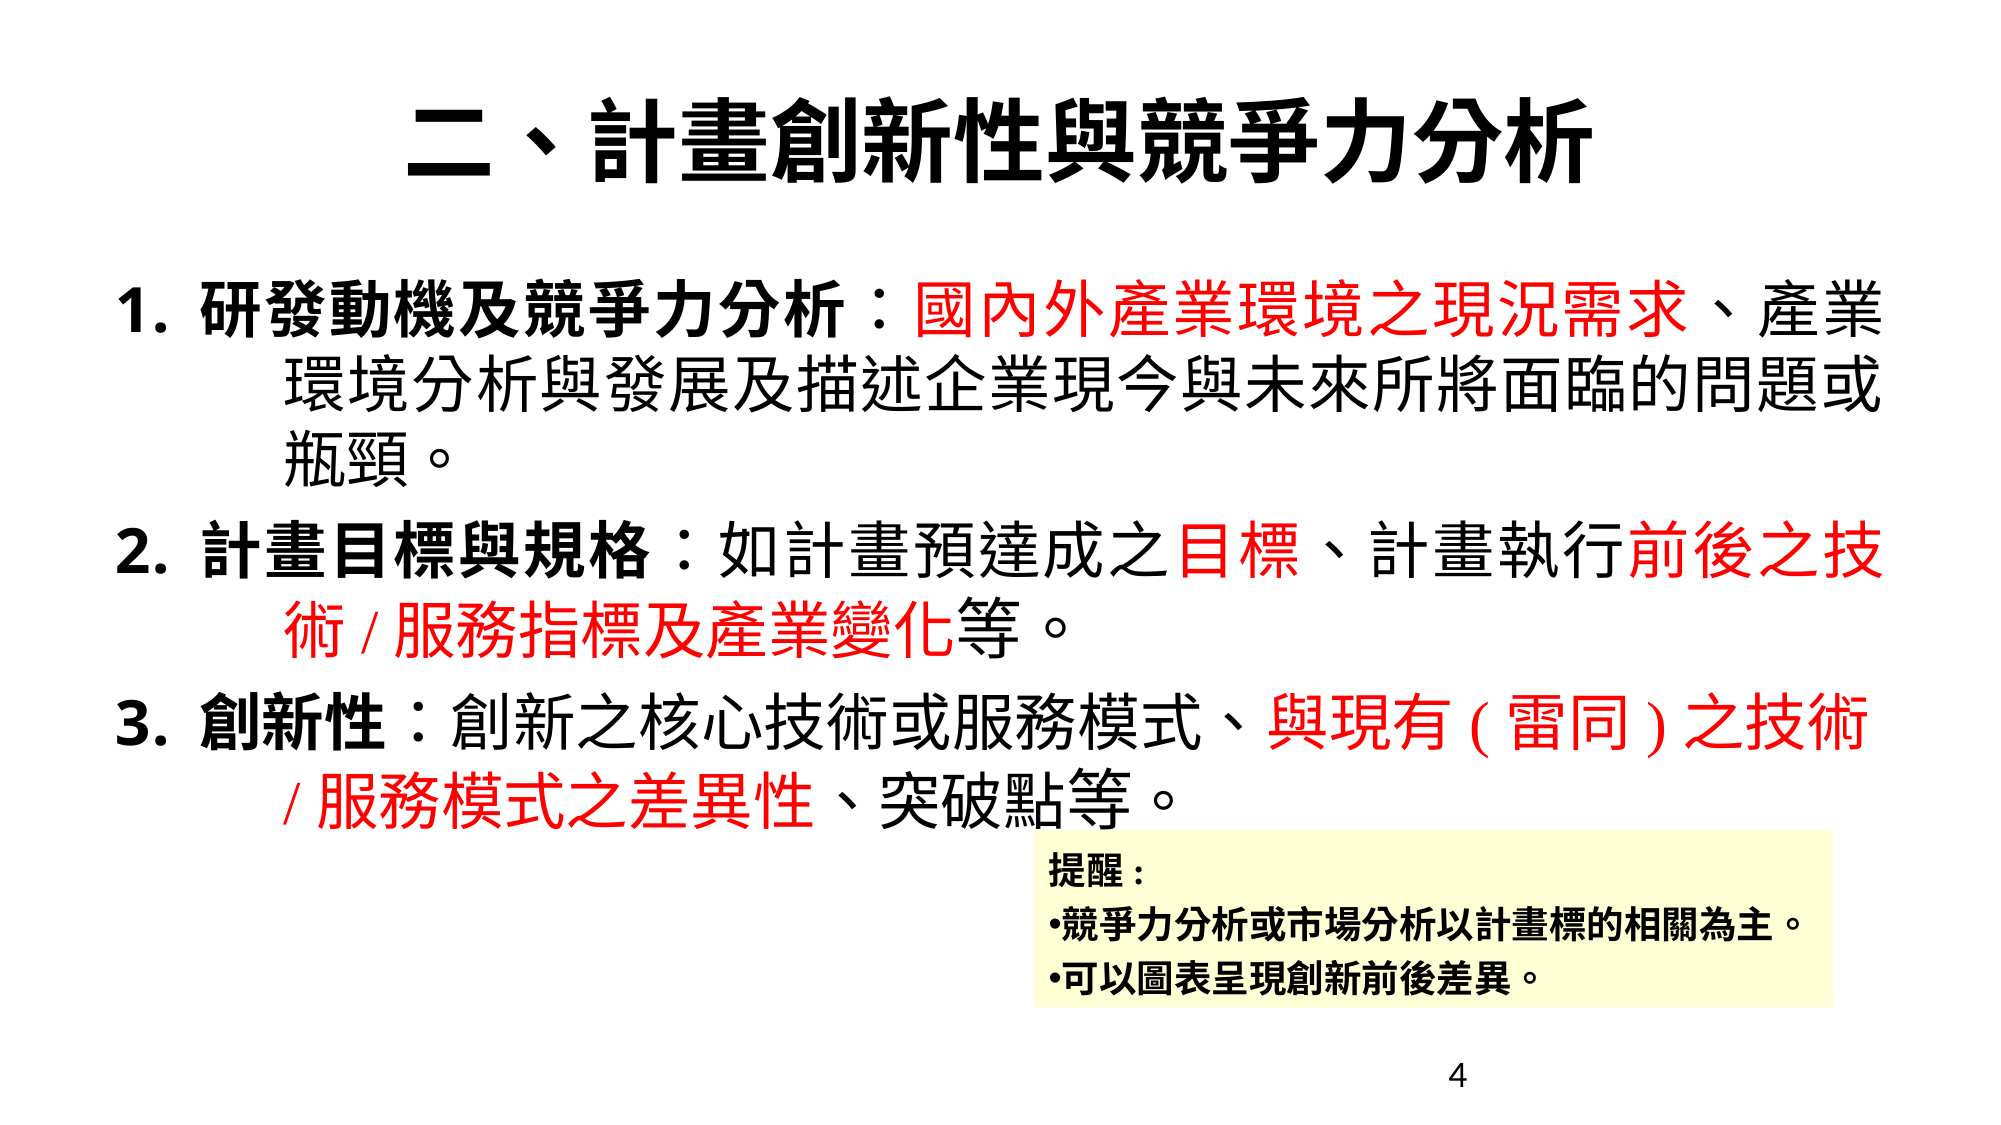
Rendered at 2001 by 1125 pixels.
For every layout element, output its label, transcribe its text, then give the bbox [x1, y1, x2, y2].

list 研發動機及競爭力分析：國內外產業環境之現況需求、產業環境分析與發展及描述企業現今與未來所將面臨的問題或瓶頸。 計畫目標與規格：如計畫預達成之目標、計畫執行前後之技術/服務指標及產業變化等。 創新性：創新之核心技術或服務模式、與現有(雷同)之技術/服務模式之差異性、突破點等。 [99, 262, 1900, 1005]
text_box 提醒: 競爭力分析或市場分析以計畫標的相關為主。 可以圖表呈現創新前後差異。 [1034, 830, 1833, 1007]
text_box 4 [1433, 1042, 1900, 1103]
title 二、計畫創新性與競爭力分析 [99, 45, 1900, 233]
